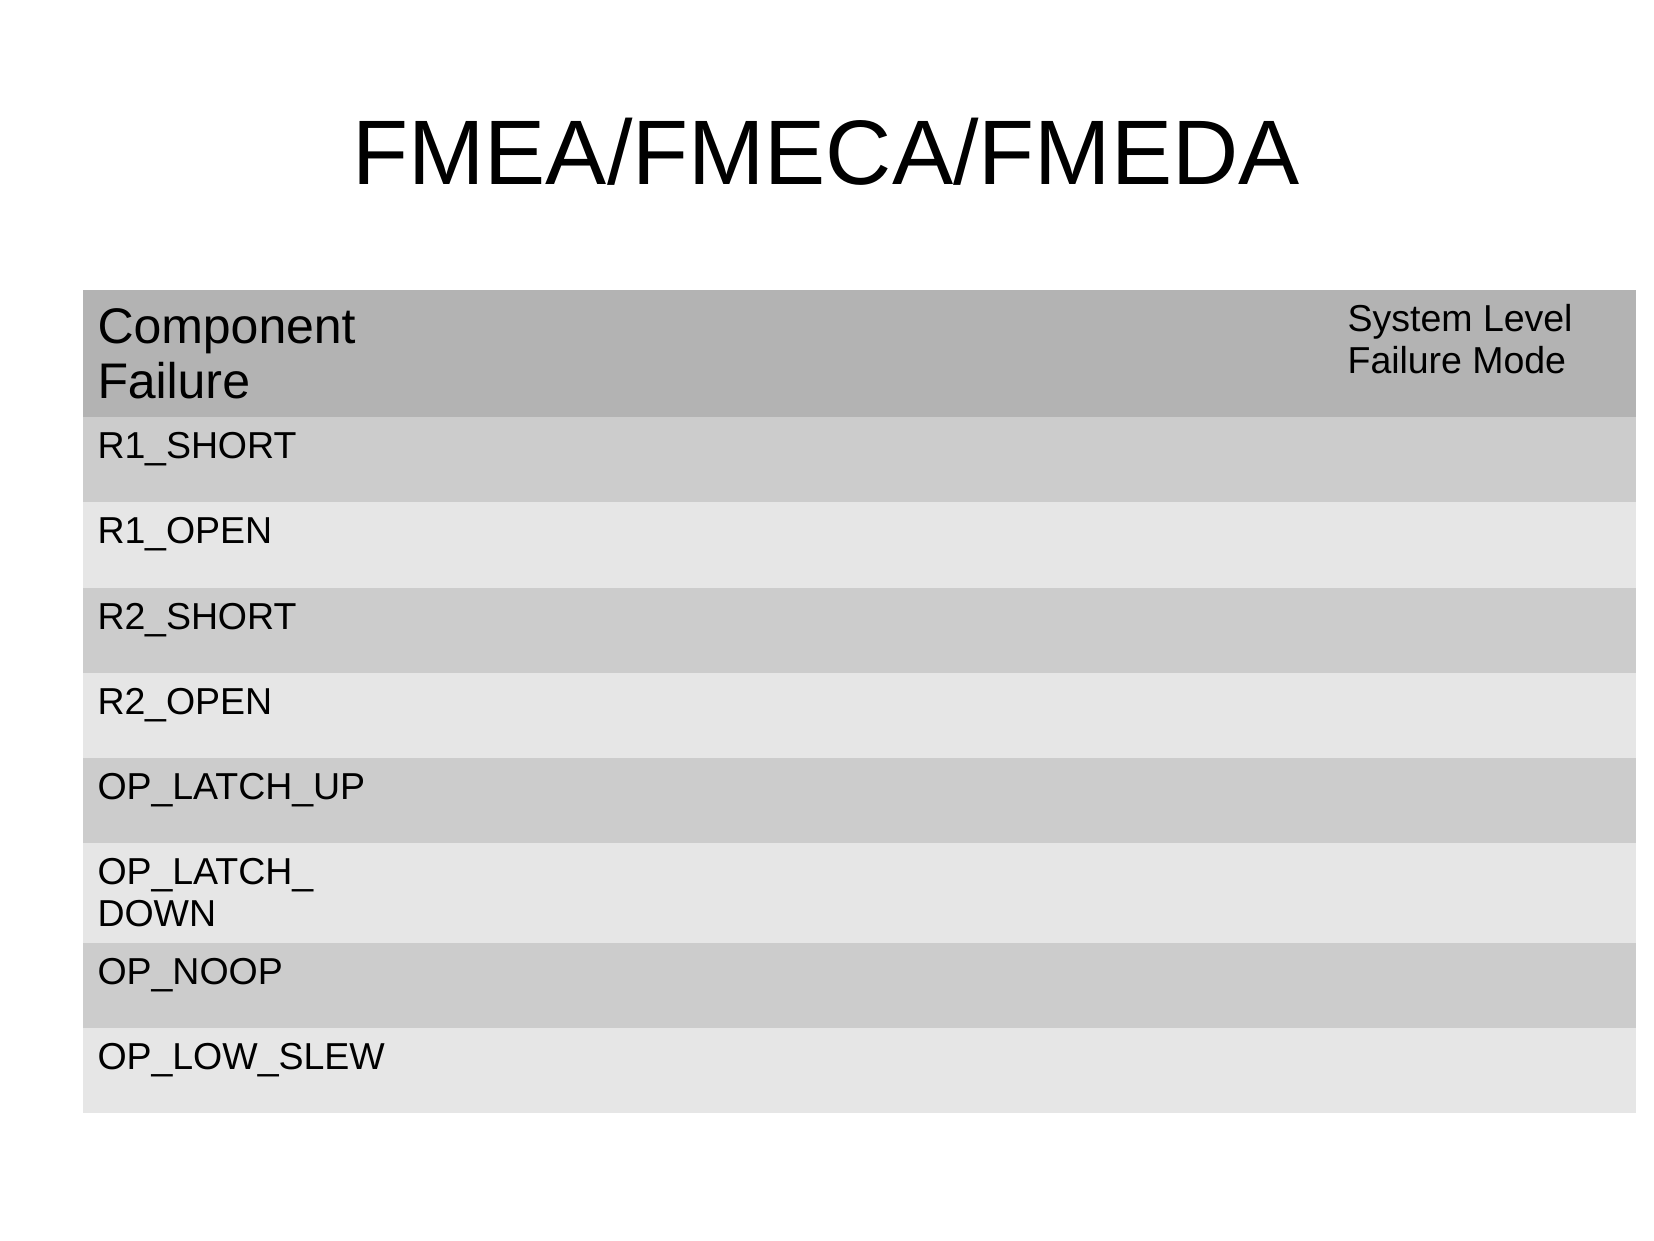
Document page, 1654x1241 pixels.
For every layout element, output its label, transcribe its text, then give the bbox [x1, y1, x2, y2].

table_cell R2_SHORT [83, 588, 426, 673]
table_cell [1031, 943, 1333, 1028]
table_cell [728, 943, 1031, 1028]
table_cell [1031, 1028, 1333, 1113]
table_cell [1333, 673, 1636, 758]
table_cell [426, 843, 728, 943]
table_cell [1333, 758, 1636, 843]
table_cell [426, 1028, 728, 1113]
table_cell OP_NOOP [83, 943, 426, 1028]
table_cell R1_SHORT [83, 417, 426, 502]
table_cell [728, 502, 1031, 588]
table_cell [426, 758, 728, 843]
table_cell [728, 1028, 1031, 1113]
table_header System Level Failure Mode [1333, 290, 1636, 417]
table_cell [1031, 588, 1333, 673]
table_cell OP_LATCH_ DOWN [83, 843, 426, 943]
table_cell [426, 673, 728, 758]
table_cell R2_OPEN [83, 673, 426, 758]
table_cell [1031, 417, 1333, 502]
table_cell [426, 502, 728, 588]
table_cell [426, 588, 728, 673]
table_cell [426, 943, 728, 1028]
table_cell [1333, 1028, 1636, 1113]
table_cell [1031, 502, 1333, 588]
table_cell [728, 673, 1031, 758]
table_cell [1031, 758, 1333, 843]
table_cell [1031, 673, 1333, 758]
table_cell [426, 417, 728, 502]
table_cell [1333, 843, 1636, 943]
title FMEA/FMECA/FMEDA [82, 49, 1571, 257]
table_header [728, 290, 1031, 417]
table_cell [1333, 943, 1636, 1028]
table_cell [1031, 843, 1333, 943]
table_cell OP_LOW_SLEW [83, 1028, 426, 1113]
table_header [1031, 290, 1333, 417]
table_cell [728, 588, 1031, 673]
table_cell [1333, 417, 1636, 502]
table_cell [728, 843, 1031, 943]
table_cell OP_LATCH_UP [83, 758, 426, 843]
table_cell [728, 758, 1031, 843]
table_cell [1333, 502, 1636, 588]
table_header [426, 290, 728, 417]
table_cell [728, 417, 1031, 502]
table_cell R1_OPEN [83, 502, 426, 588]
table_cell [1333, 588, 1636, 673]
table_header Component Failure [83, 290, 426, 417]
